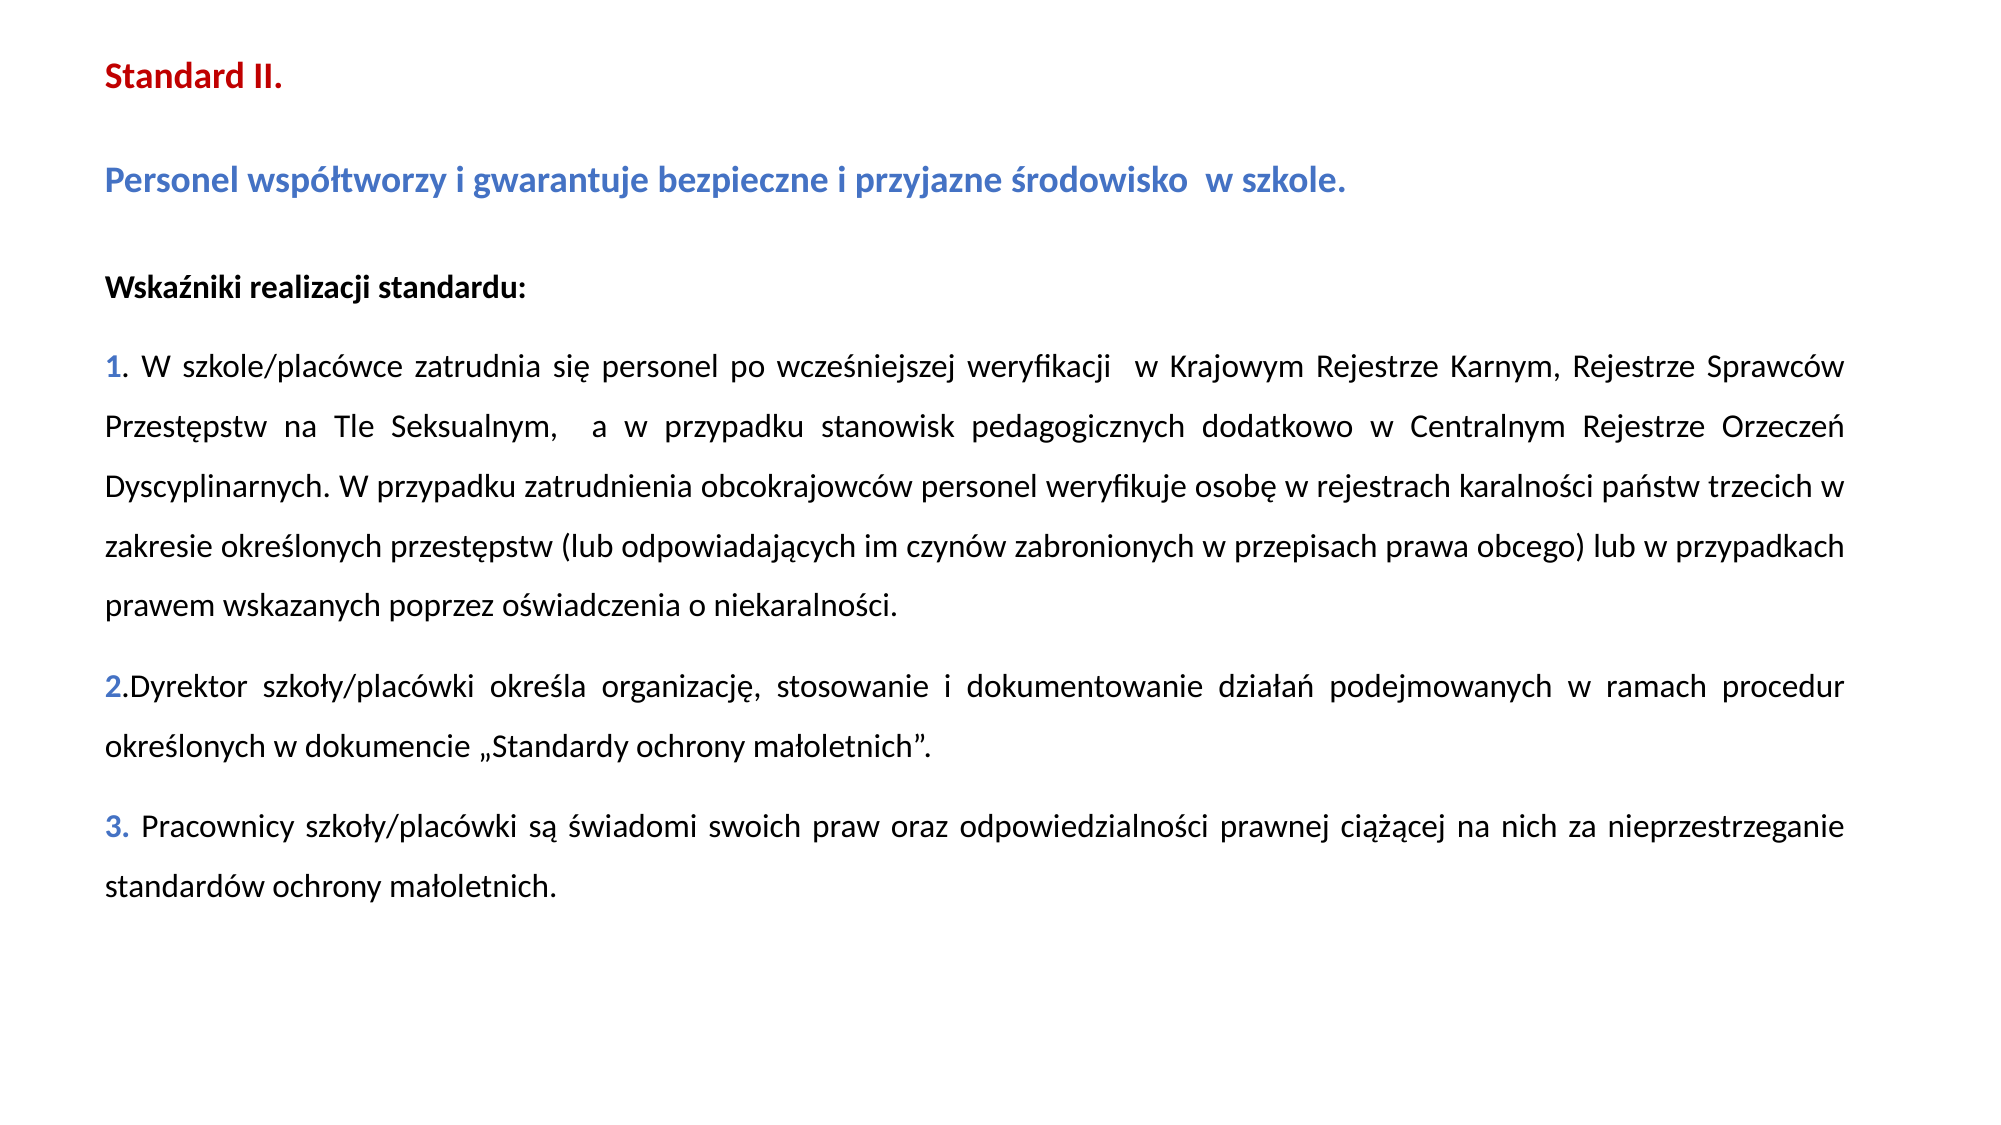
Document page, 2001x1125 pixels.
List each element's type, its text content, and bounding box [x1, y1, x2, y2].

list Standard II. Personel współtworzy i gwarantuje bezpieczne i przyjazne środowisko w szkole. Wskaźniki realizacji standardu: 1. W szkole/placówce zatrudnia się personel po wcześniejszej weryfikacji w Krajowym Rejestrze Karnym, Rejestrze Sprawców Przestępstw na Tle Seksualnym, a w przypadku stanowisk pedagogicznych dodatkowo w Centralnym Rejestrze Orzeczeń Dyscyplinarnych. W przypadku zatrudnienia obcokrajowców personel weryfikuje osobę w rejestrach karalności państw trzecich w zakresie określonych przestępstw (lub odpowiadających im czynów zabronionych w przepisach prawa obcego) lub w przypadkach prawem wskazanych poprzez oświadczenia o niekaralności. 2.Dyrektor szkoły/placówki określa organizację, stosowanie i dokumentowanie działań podejmowanych w ramach procedur określonych w dokumencie „Standardy ochrony małoletnich”. 3. Pracownicy szkoły/placówki są świadomi swoich praw oraz odpowiedzialności prawnej ciążącej na nich za nieprzestrzeganie standardów ochrony małoletnich. [89, 55, 1863, 1014]
